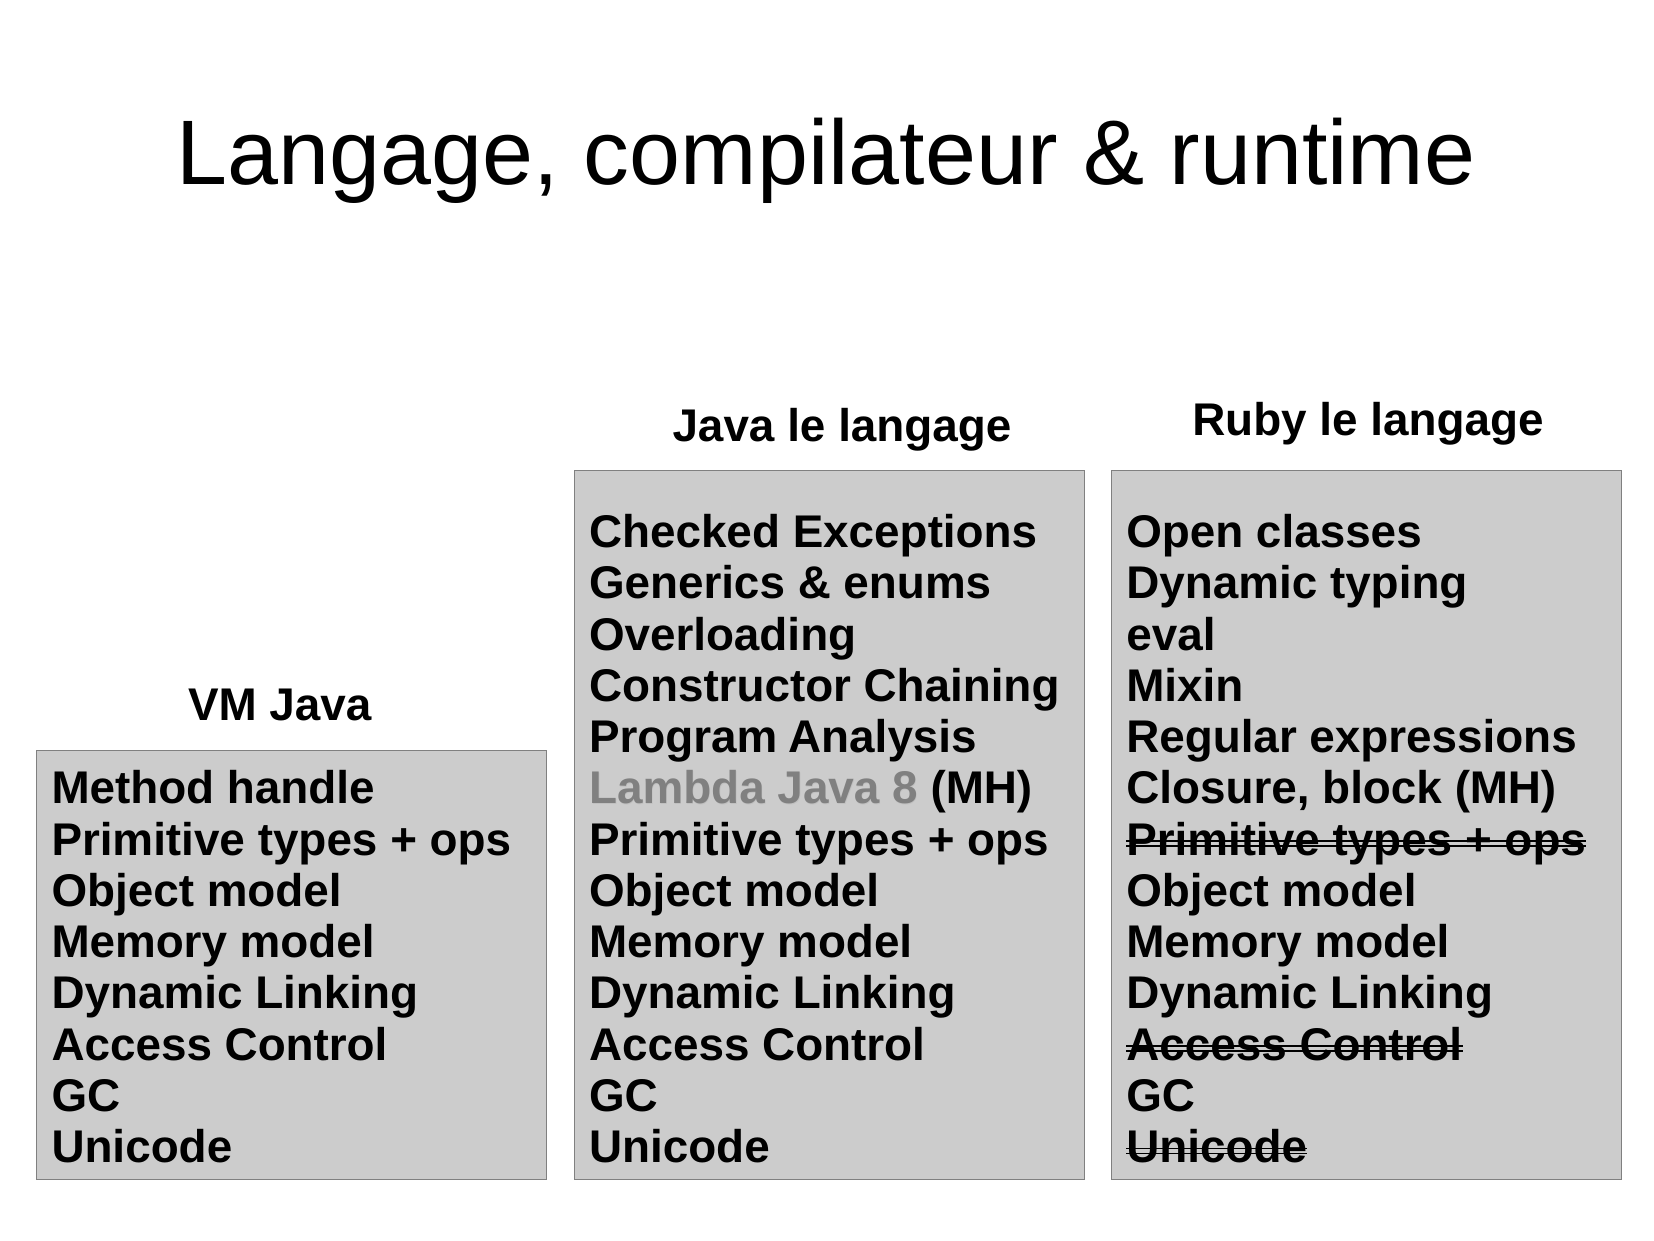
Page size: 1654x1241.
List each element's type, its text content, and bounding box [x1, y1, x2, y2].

text_box Method handle Primitive types + ops Object model Memory model Dynamic Linking Access Control GC Unicode [36, 750, 547, 1180]
text_box Java le langage [657, 392, 1027, 459]
text_box VM Java [173, 671, 387, 738]
text_box Checked Exceptions Generics & enums Overloading Constructor Chaining Program Analysis Lambda Java 8 (MH) Primitive types + ops Object model Memory model Dynamic Linking Access Control GC Unicode [574, 470, 1085, 1180]
text_box Open classes Dynamic typing eval Mixin Regular expressions Closure, block (MH) Primitive types + ops Object model Memory model Dynamic Linking Access Control GC Unicode [1111, 470, 1622, 1180]
text_box Ruby le langage [1177, 386, 1559, 453]
title Langage, compilateur & runtime [82, 49, 1571, 257]
